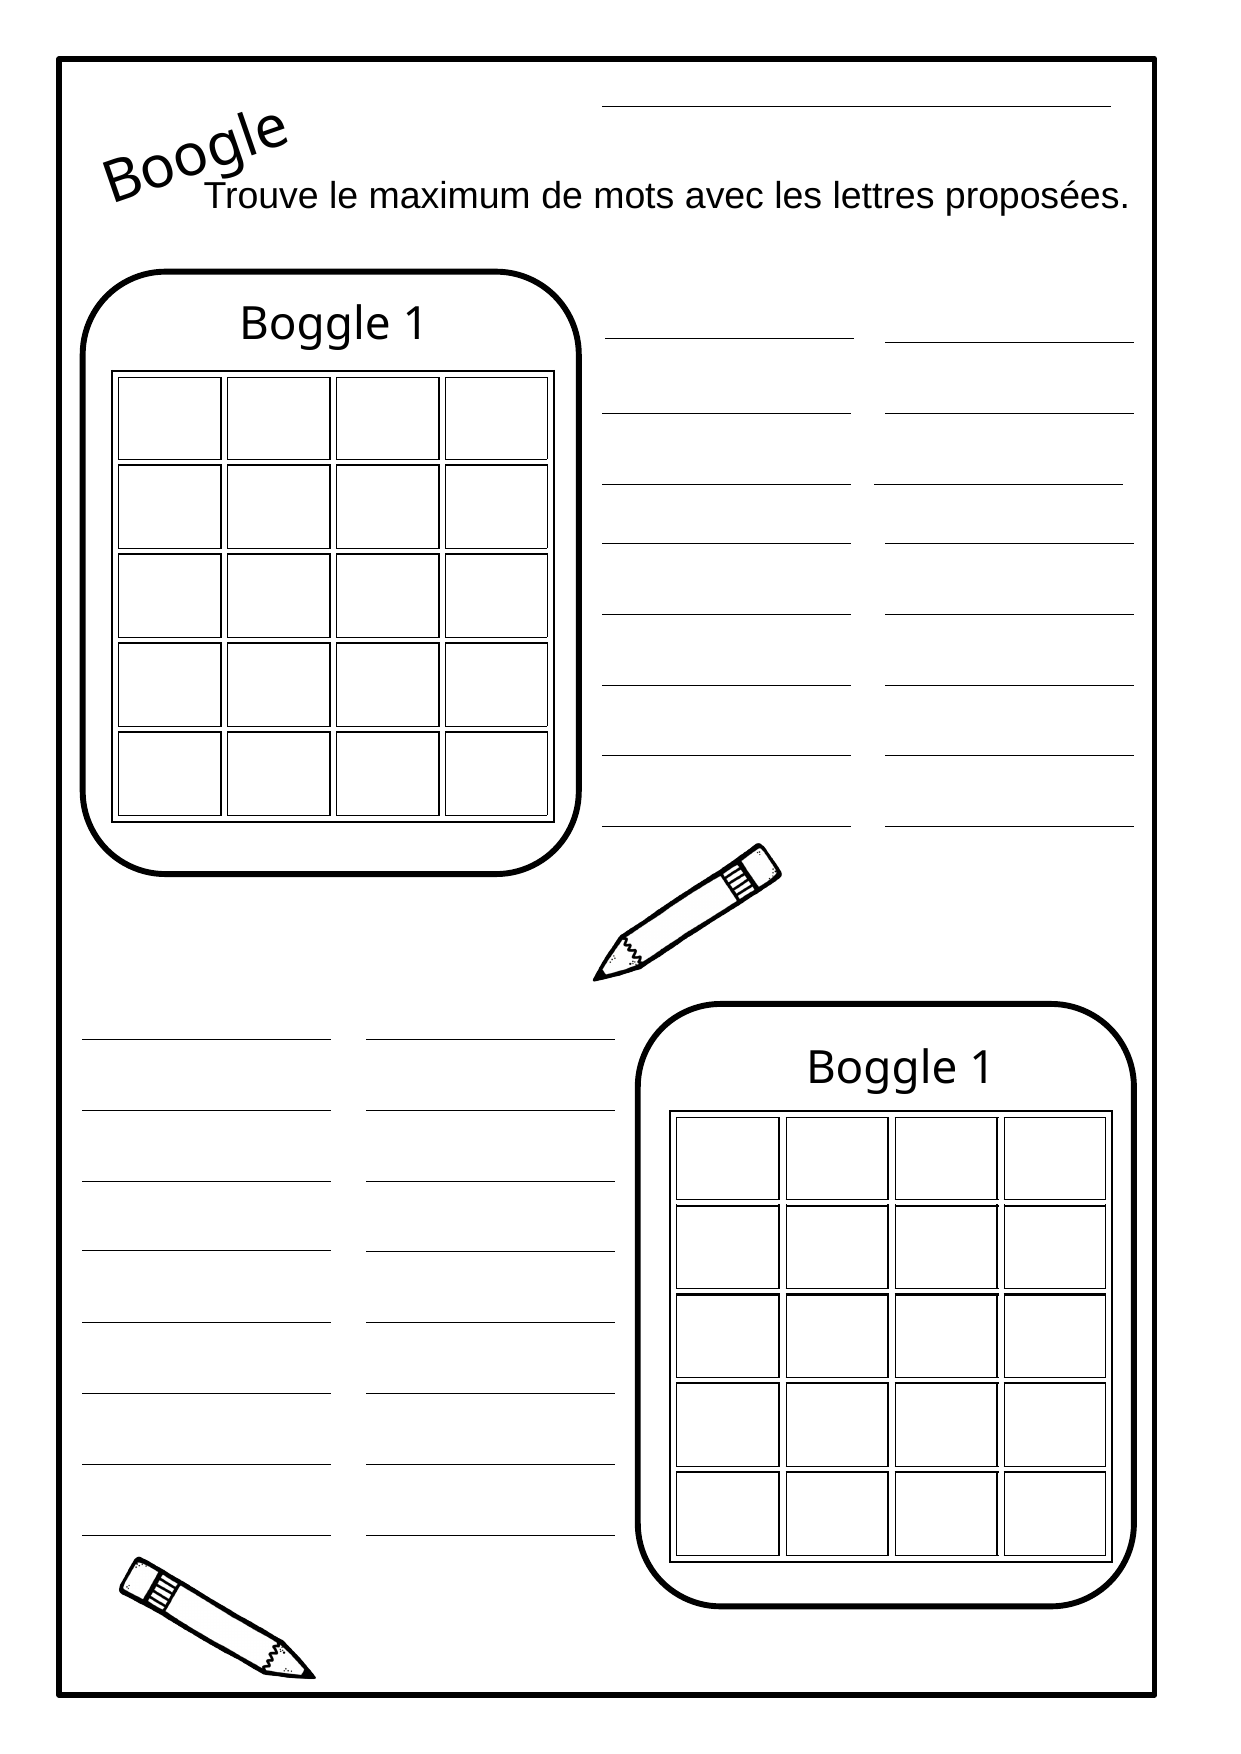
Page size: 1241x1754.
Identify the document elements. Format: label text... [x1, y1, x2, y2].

table_cell [673, 1381, 782, 1470]
table_header [115, 374, 224, 463]
table_cell [442, 730, 551, 819]
table_cell [1000, 1292, 1109, 1381]
table_cell [115, 641, 224, 730]
table_cell [224, 463, 333, 552]
table_cell [782, 1381, 891, 1470]
table_cell [224, 552, 333, 641]
table_header [787, 1118, 887, 1199]
picture [522, 770, 826, 1067]
table_cell [1000, 1381, 1109, 1470]
table_header [673, 1114, 782, 1203]
table_cell [333, 463, 442, 552]
table_header [1005, 1118, 1105, 1199]
table_cell [673, 1470, 782, 1559]
picture [71, 1512, 377, 1754]
table_cell [442, 552, 551, 641]
text_box Boggle 1 [791, 1027, 1016, 1146]
table_header [224, 374, 333, 463]
table_cell [782, 1203, 891, 1292]
text_box Trouve le maximum de mots avec les lettres proposées. [188, 167, 1146, 225]
table_cell [442, 463, 551, 552]
table_cell [891, 1203, 1000, 1292]
table_cell [673, 1292, 782, 1381]
table_cell [224, 641, 333, 730]
text_box Boggle 1 [224, 283, 428, 355]
table_cell [224, 730, 333, 819]
table_cell [891, 1381, 1000, 1470]
table_cell [1000, 1470, 1109, 1559]
table_cell [115, 463, 224, 552]
table_cell [333, 730, 442, 819]
table_header [1000, 1114, 1109, 1203]
table_header [442, 374, 551, 463]
text_box Boogle [74, 72, 308, 225]
table_cell [115, 730, 224, 819]
table_cell [1000, 1203, 1109, 1292]
table_header [782, 1114, 891, 1203]
table_cell [673, 1203, 782, 1292]
table_cell [333, 552, 442, 641]
table_header [891, 1146, 1000, 1203]
table_header [896, 1146, 996, 1199]
table_cell [115, 552, 224, 641]
table_cell [333, 641, 442, 730]
table_cell [442, 641, 551, 730]
table_cell [891, 1470, 1000, 1559]
table_cell [782, 1470, 891, 1559]
table_cell [891, 1292, 1000, 1381]
table_header [333, 374, 442, 463]
table_cell [782, 1292, 891, 1381]
